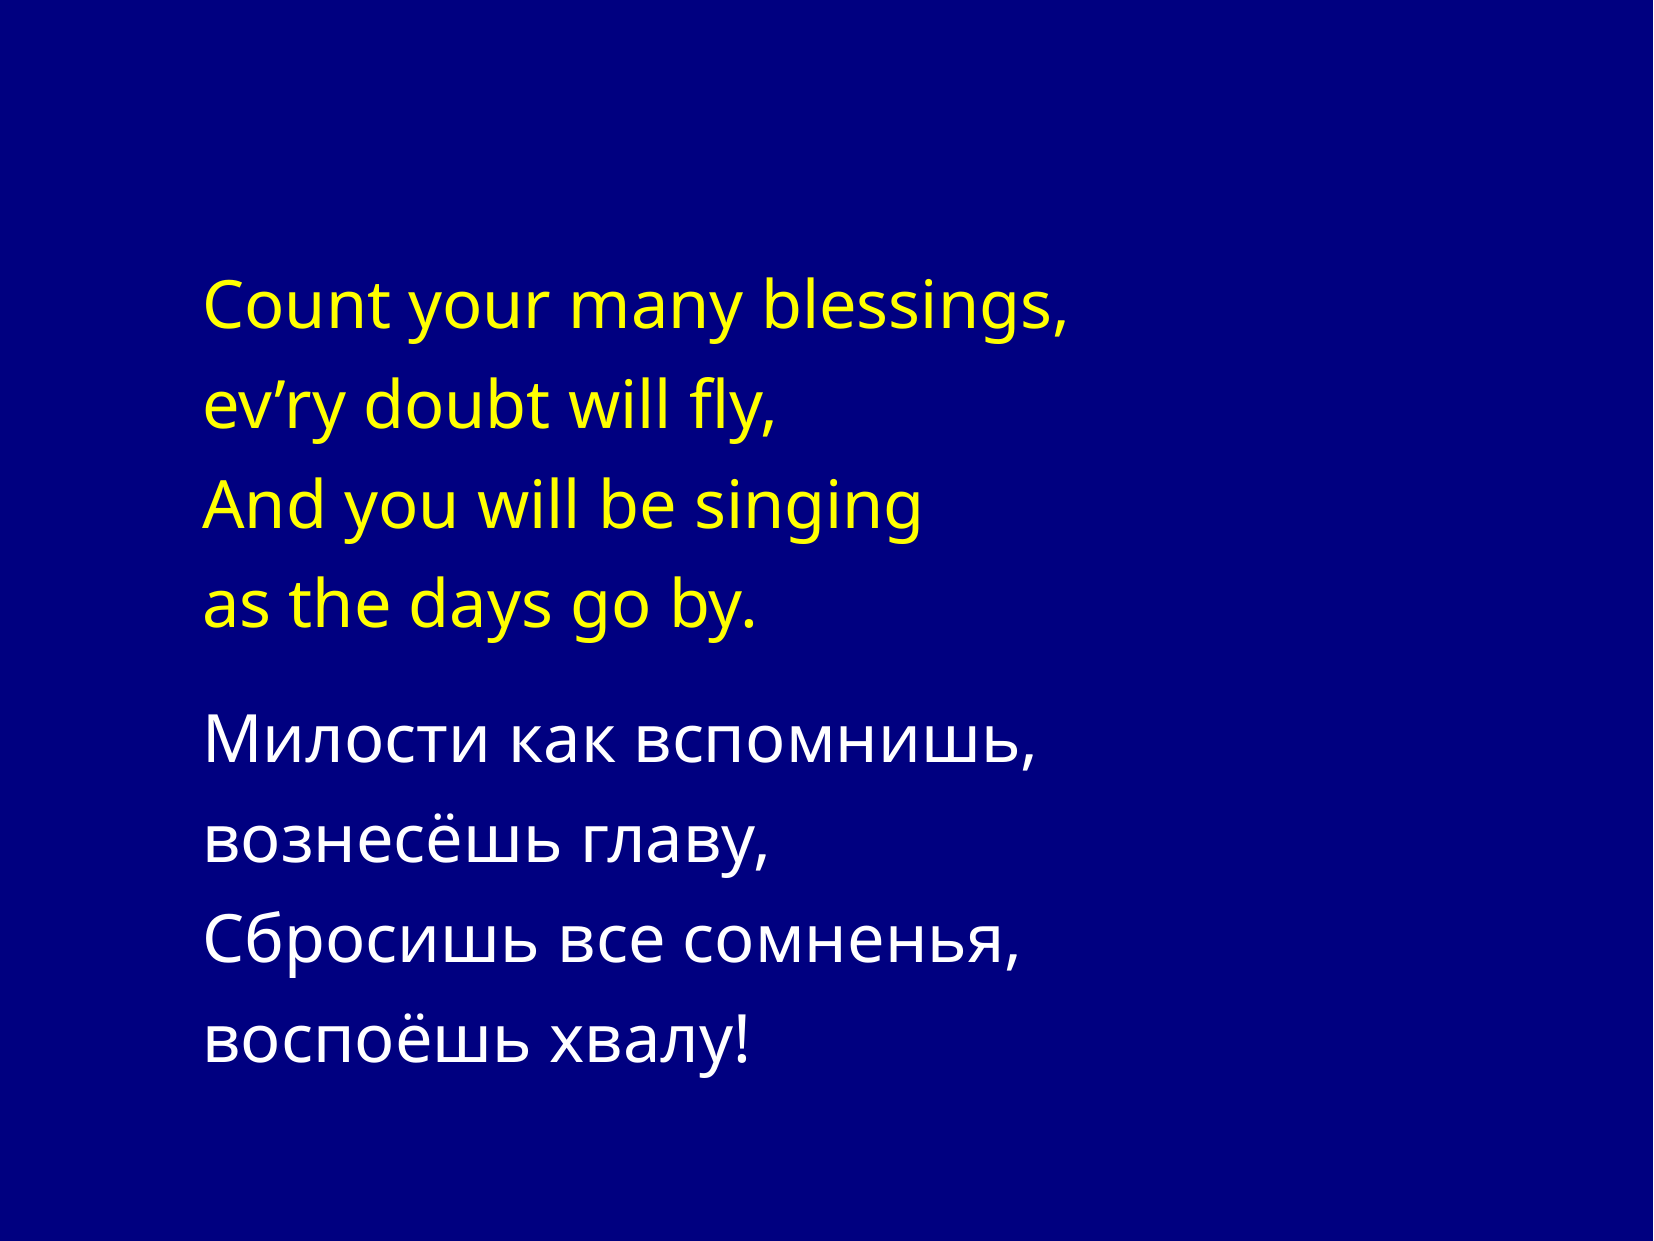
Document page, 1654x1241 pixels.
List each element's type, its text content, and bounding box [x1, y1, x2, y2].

text_box Милости как вспомнишь, вознесёшь главу, Сбросишь все сомненья, воспоёшь хвалу! [75, 675, 1576, 1163]
text_box Count your many blessings, ev’ry doubt will fly, And you will be singing as the days go by. [75, 150, 1576, 638]
